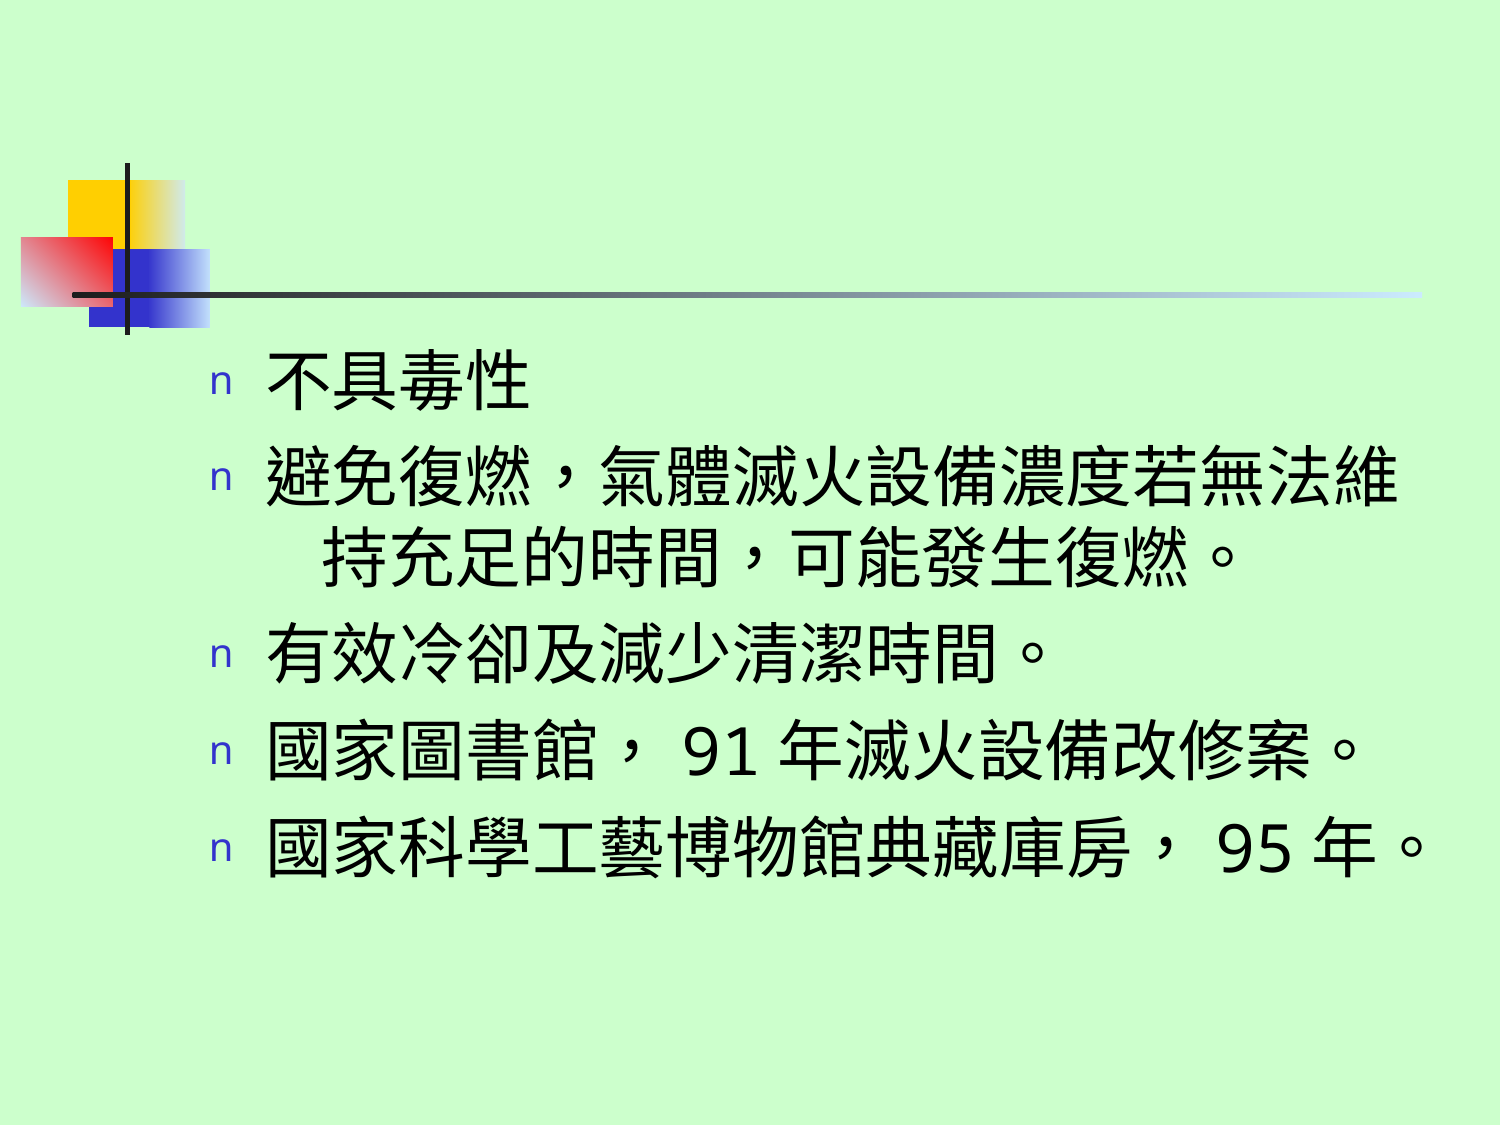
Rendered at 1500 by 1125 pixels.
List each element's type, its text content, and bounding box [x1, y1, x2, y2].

list 不具毒性 避免復燃，氣體滅火設備濃度若無法維持充足的時間，可能發生復燃。 有效冷卻及減少清潔時間。 國家圖書館，91年滅火設備改修案。 國家科學工藝博物館典藏庫房，95年。 [193, 331, 1469, 1007]
